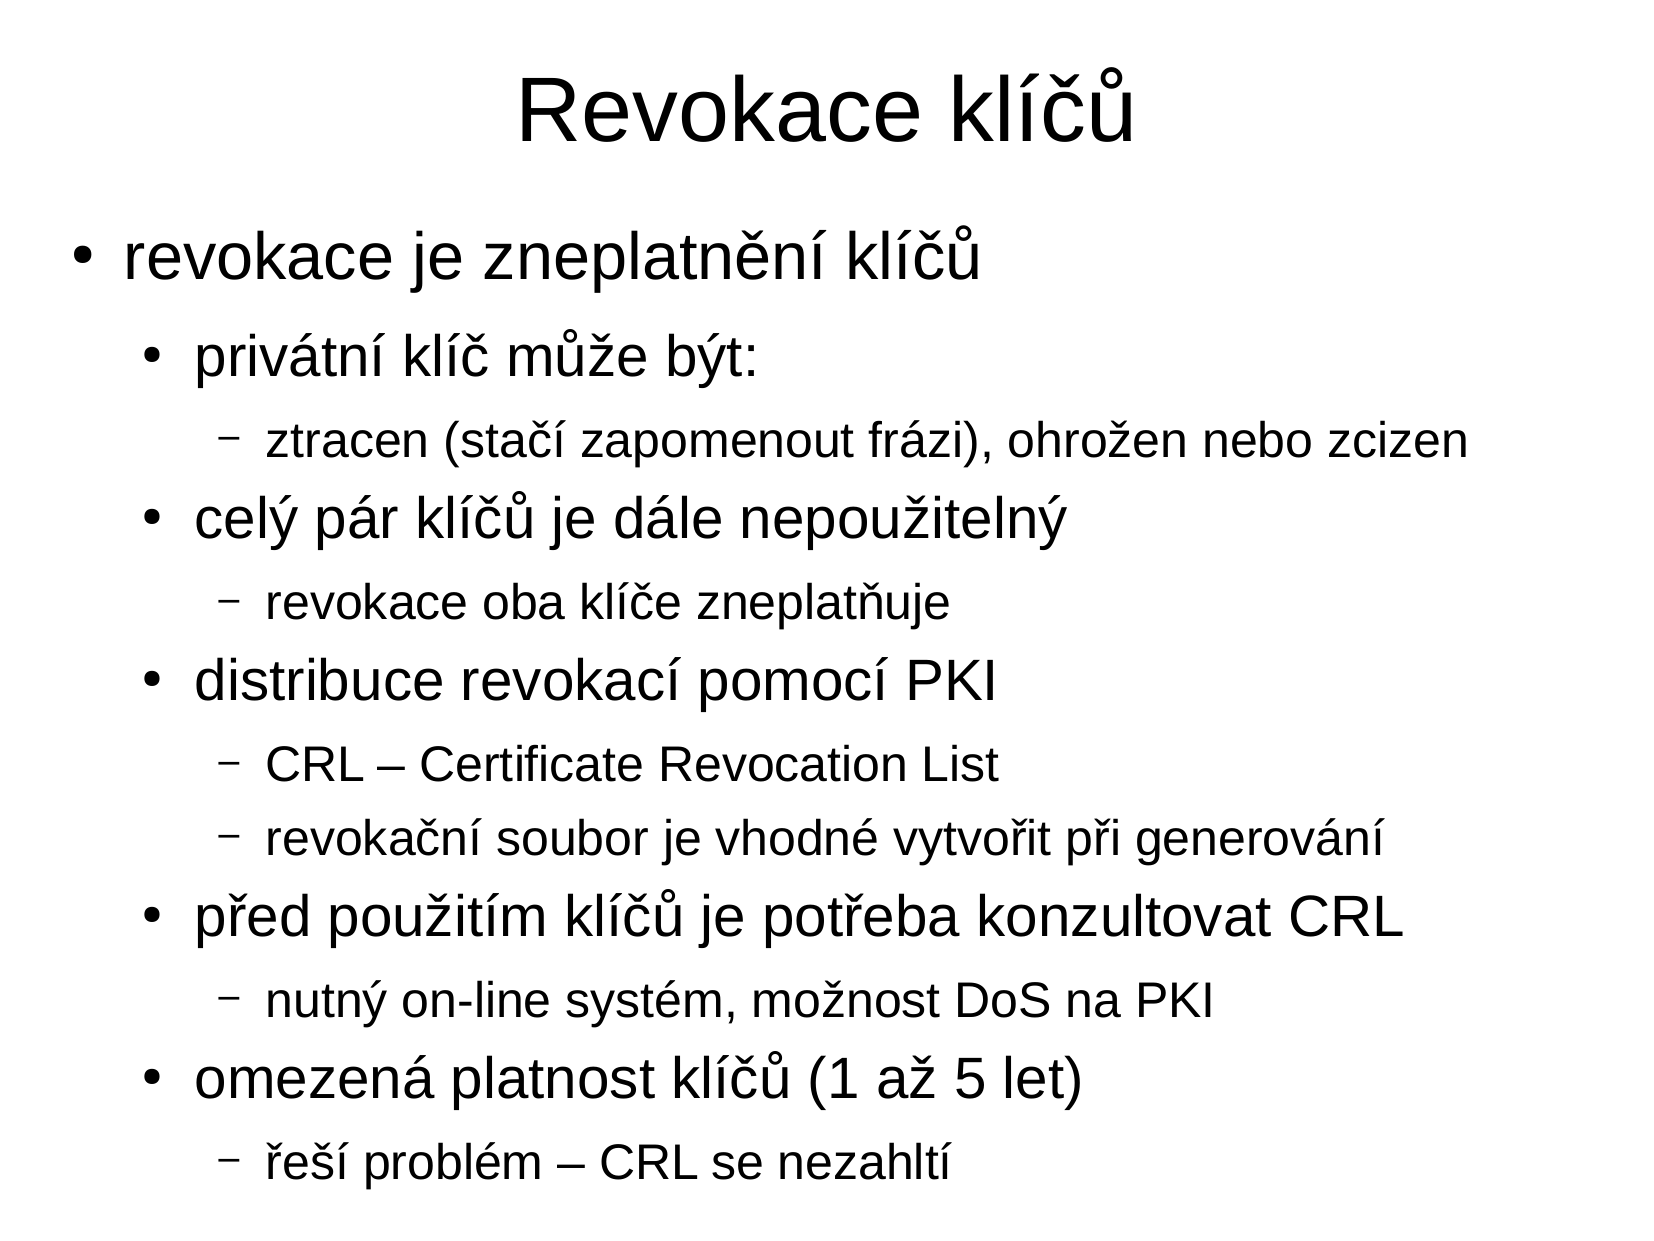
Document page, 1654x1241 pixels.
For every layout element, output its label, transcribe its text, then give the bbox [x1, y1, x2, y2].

list revokace je zneplatnění klíčů privátní klíč může být: ztracen (stačí zapomenout frázi), ohrožen nebo zcizen celý pár klíčů je dále nepoužitelný revokace oba klíče zneplatňuje distribuce revokací pomocí PKI CRL – Certificate Revocation List revokační soubor je vhodné vytvořit při generování před použitím klíčů je potřeba konzultovat CRL nutný on-line systém, možnost DoS na PKI omezená platnost klíčů (1 až 5 let) řeší problém – CRL se nezahltí [53, 219, 1625, 1190]
title Revokace klíčů [82, 53, 1571, 167]
